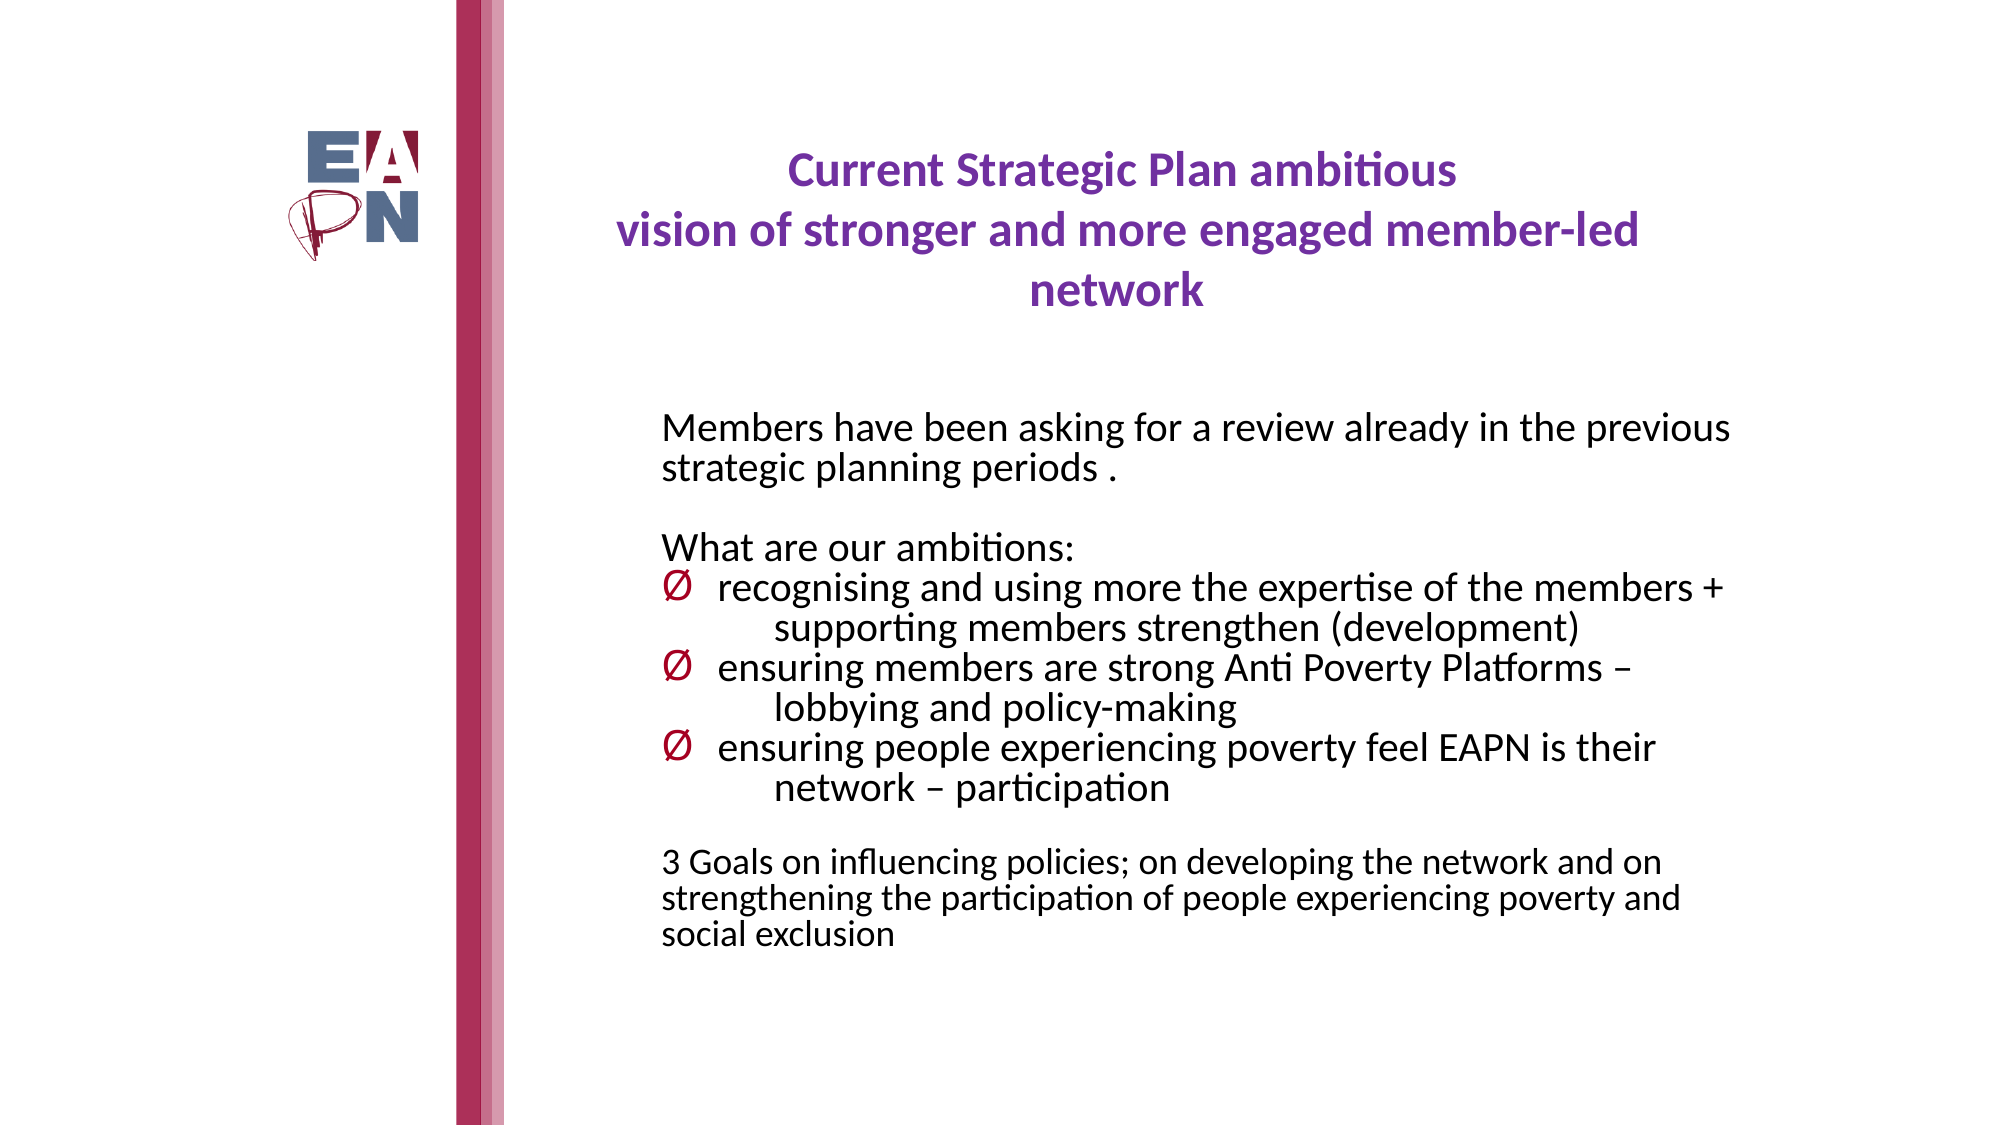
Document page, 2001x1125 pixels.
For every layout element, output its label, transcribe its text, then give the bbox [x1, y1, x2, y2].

text_box Members have been asking for a review already in the previous strategic planning periods . What are our ambitions: recognising and using more the expertise of the members + supporting members strengthen (development) ensuring members are strong Anti Poverty Platforms – lobbying and policy-making ensuring people experiencing poverty feel EAPN is their network – participation 3 Goals on influencing policies; on developing the network and on strengthening the participation of people experiencing poverty and social exclusion [646, 325, 1750, 1065]
picture [280, 125, 435, 261]
text_box [456, 0, 504, 1125]
text_box Current Strategic Plan ambitious vision of stronger and more engaged member-led network [574, 128, 1671, 324]
